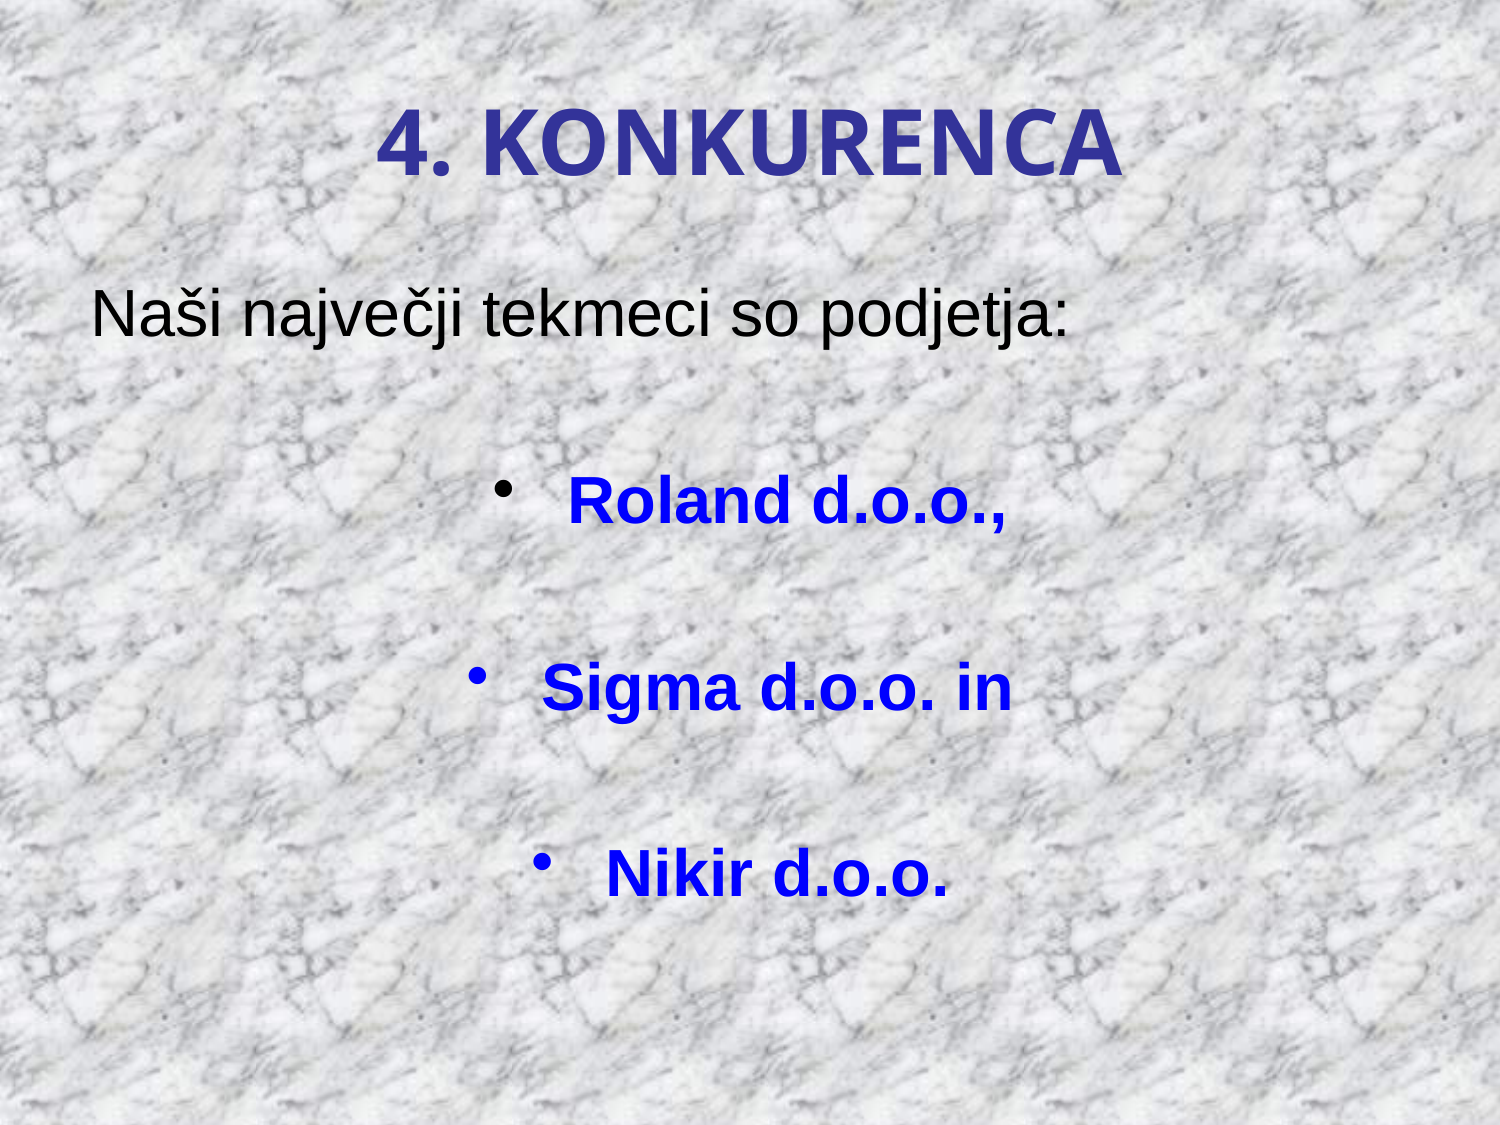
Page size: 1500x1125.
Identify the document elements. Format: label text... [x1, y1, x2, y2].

picture [0, 0, 1500, 1125]
title 4. KONKURENCA [75, 45, 1425, 233]
list Naši največji tekmeci so podjetja: Roland d.o.o., Sigma d.o.o. in Nikir d.o.o. [75, 262, 1425, 1005]
